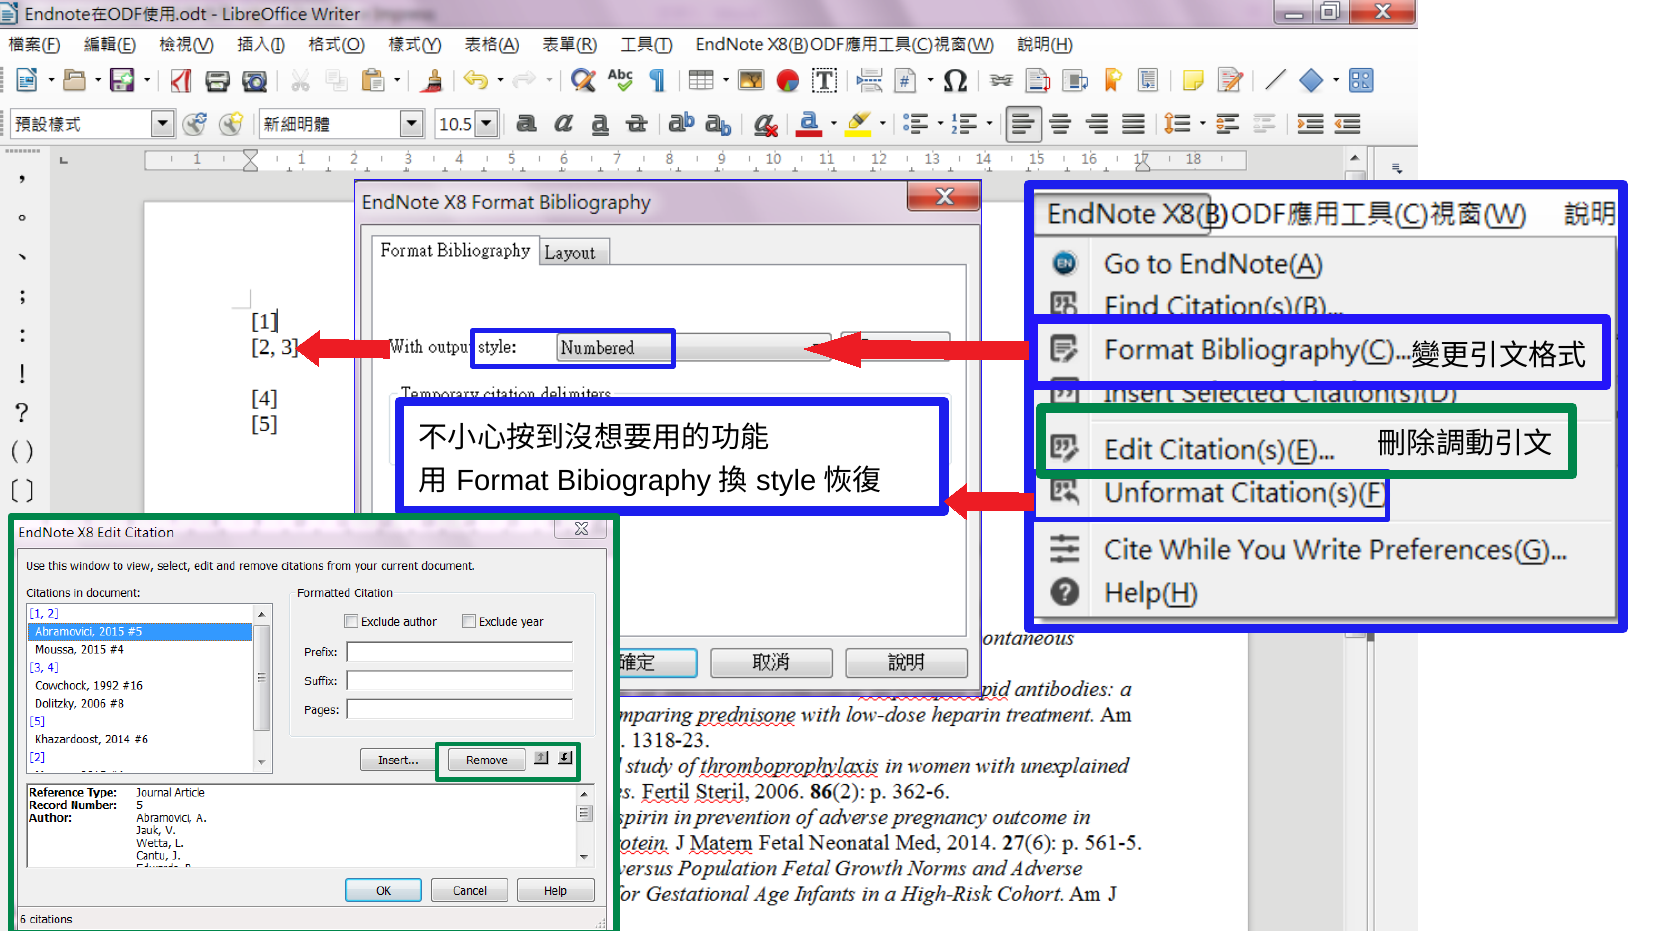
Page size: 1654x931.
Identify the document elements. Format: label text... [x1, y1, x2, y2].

picture [1033, 188, 1619, 624]
picture [620, 506, 1418, 931]
text_box 刪除調動引文 [1041, 407, 1573, 471]
text_box [804, 331, 1029, 368]
text_box [295, 330, 390, 367]
text_box 變更引文格式 [1033, 318, 1607, 383]
picture [13, 519, 614, 931]
text_box [944, 483, 1034, 520]
picture [0, 0, 1418, 931]
text_box 不小心按到沒想要用的功能 用Format Bibiography換style恢復 [399, 401, 945, 508]
picture [1036, 477, 1385, 517]
